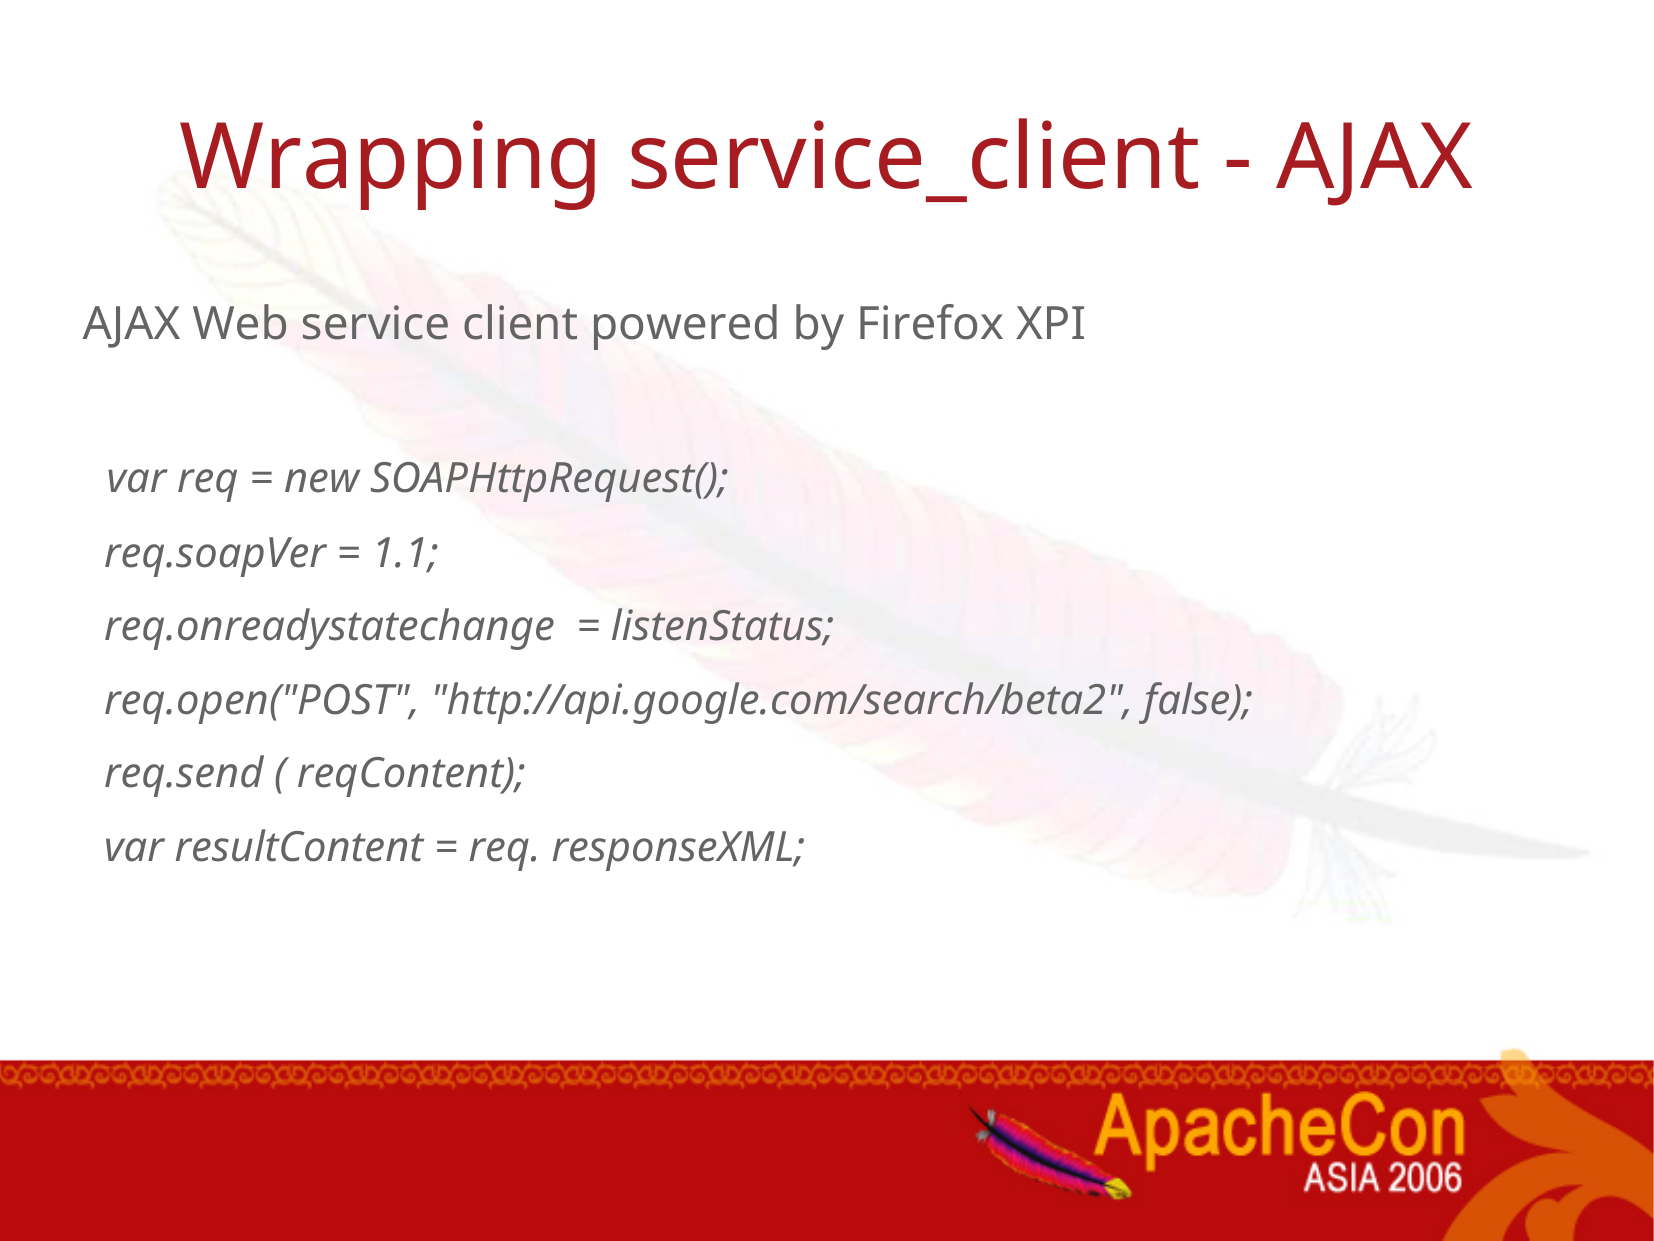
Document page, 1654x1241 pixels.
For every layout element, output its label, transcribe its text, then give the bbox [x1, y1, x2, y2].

list AJAX Web service client powered by Firefox XPI var req = new SOAPHttpRequest(); req.soapVer = 1.1; req.onreadystatechange = listenStatus; req.open("POST", "http://api.google.com/search/beta2", false); req.send ( reqContent); var resultContent = req. responseXML; [82, 290, 1571, 1109]
picture [0, 0, 1654, 1241]
title Wrapping service_client - AJAX [82, 49, 1571, 257]
